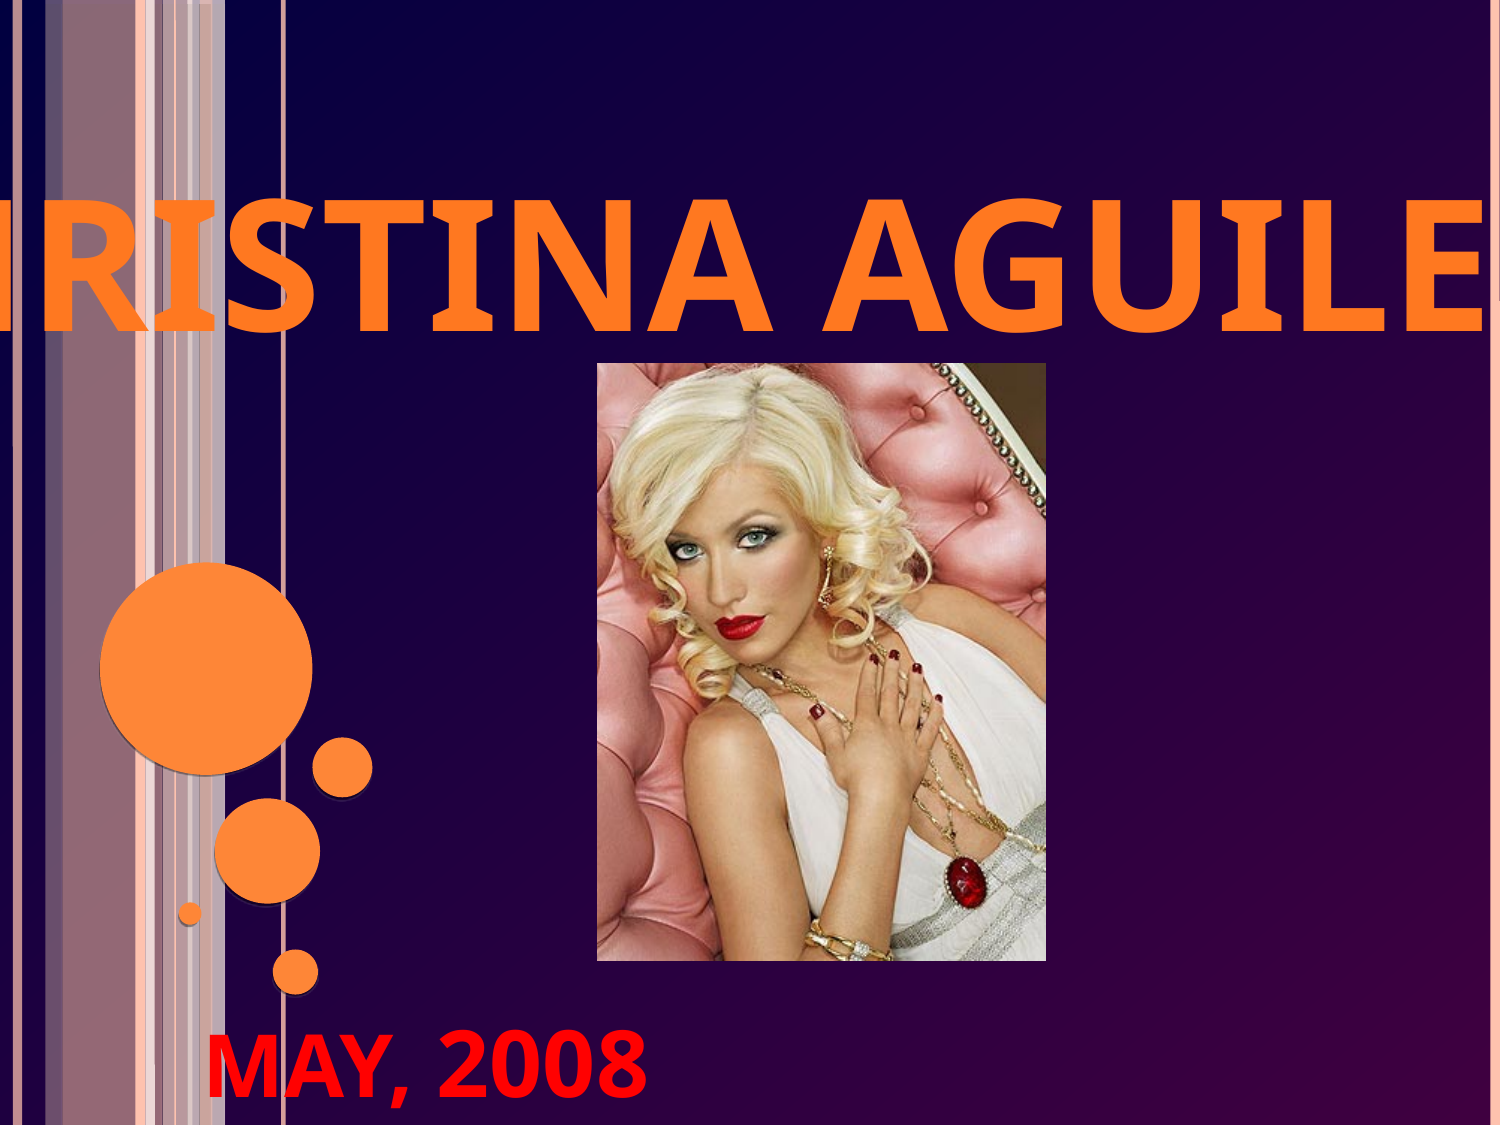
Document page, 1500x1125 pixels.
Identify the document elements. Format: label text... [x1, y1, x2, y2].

subtitle MAY, 2008 [187, 820, 1500, 1125]
picture [597, 363, 1046, 961]
text_box CHRISTINA AGUILERA [0, 140, 1500, 376]
